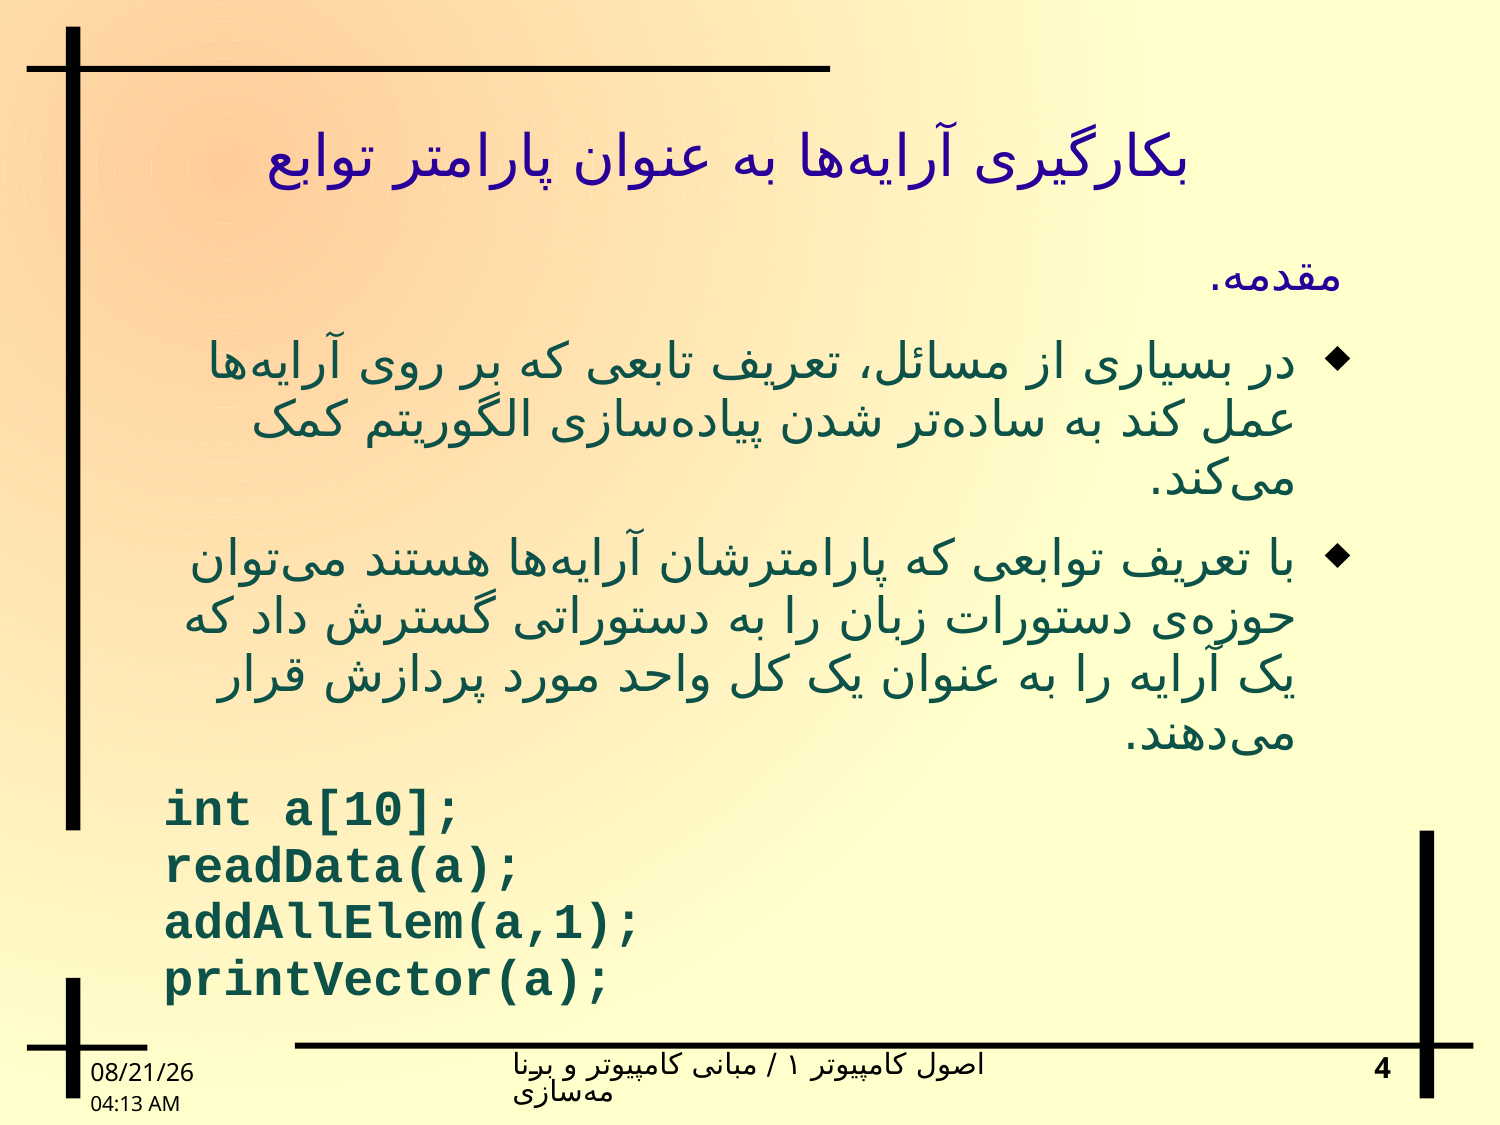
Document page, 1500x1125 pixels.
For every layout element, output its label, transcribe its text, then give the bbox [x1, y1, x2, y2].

list در بسیاری از مسائل، تعریف تابعی که بر روی آرایه‌ها عمل کند به ساده‌تر شدن پیاده‌سازی الگوریتم کمک می‌کند. با تعریف توابعی که پارامترشان آرایه‌ها هستند می‌توان حوزه‌ی دستورات زبان را به دستوراتی گسترش داد که یک آرایه را به عنوان یک کل واحد مورد پردازش قرار می‌دهند. int a[10]; readData(a); addAllElem(a,1); printVector(a); [110, 331, 1422, 995]
title مقدمه. [1162, 215, 1344, 335]
title بکارگیری آرایه‌ها به عنوان پارامتر توابع [113, 97, 1344, 217]
